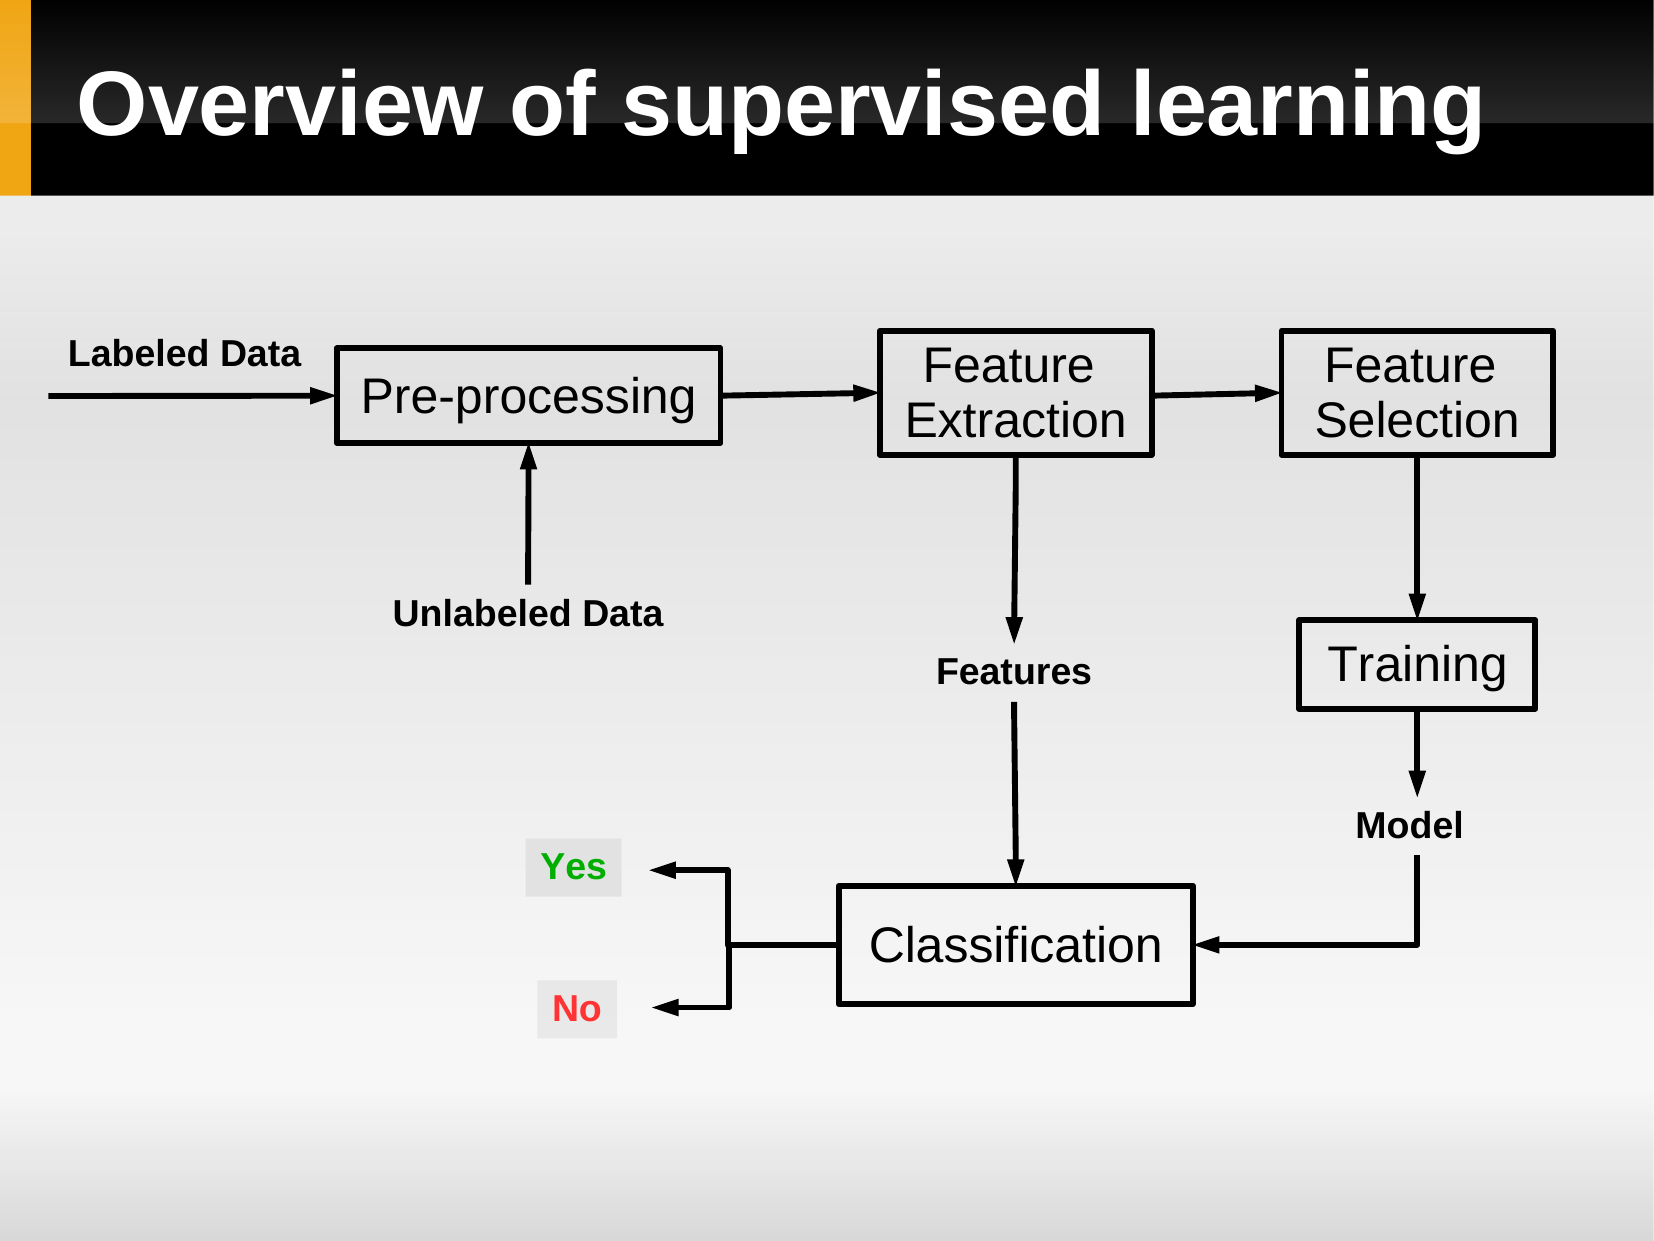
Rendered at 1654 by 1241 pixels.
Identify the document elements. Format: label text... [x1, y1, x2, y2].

text_box Unlabeled Data [377, 584, 679, 643]
picture [0, 0, 1654, 1241]
text_box Labeled Data [53, 324, 317, 383]
text_box No [537, 980, 618, 1039]
text_box Features [921, 643, 1107, 702]
text_box Feature Extraction [879, 330, 1152, 455]
text_box Training [1299, 620, 1536, 709]
text_box Pre-processing [336, 348, 721, 443]
title Overview of supervised learning [76, 0, 1565, 208]
text_box Model [1340, 797, 1495, 856]
text_box Feature Selection [1281, 330, 1554, 455]
text_box Yes [525, 838, 622, 897]
text_box Classification [838, 885, 1193, 1004]
